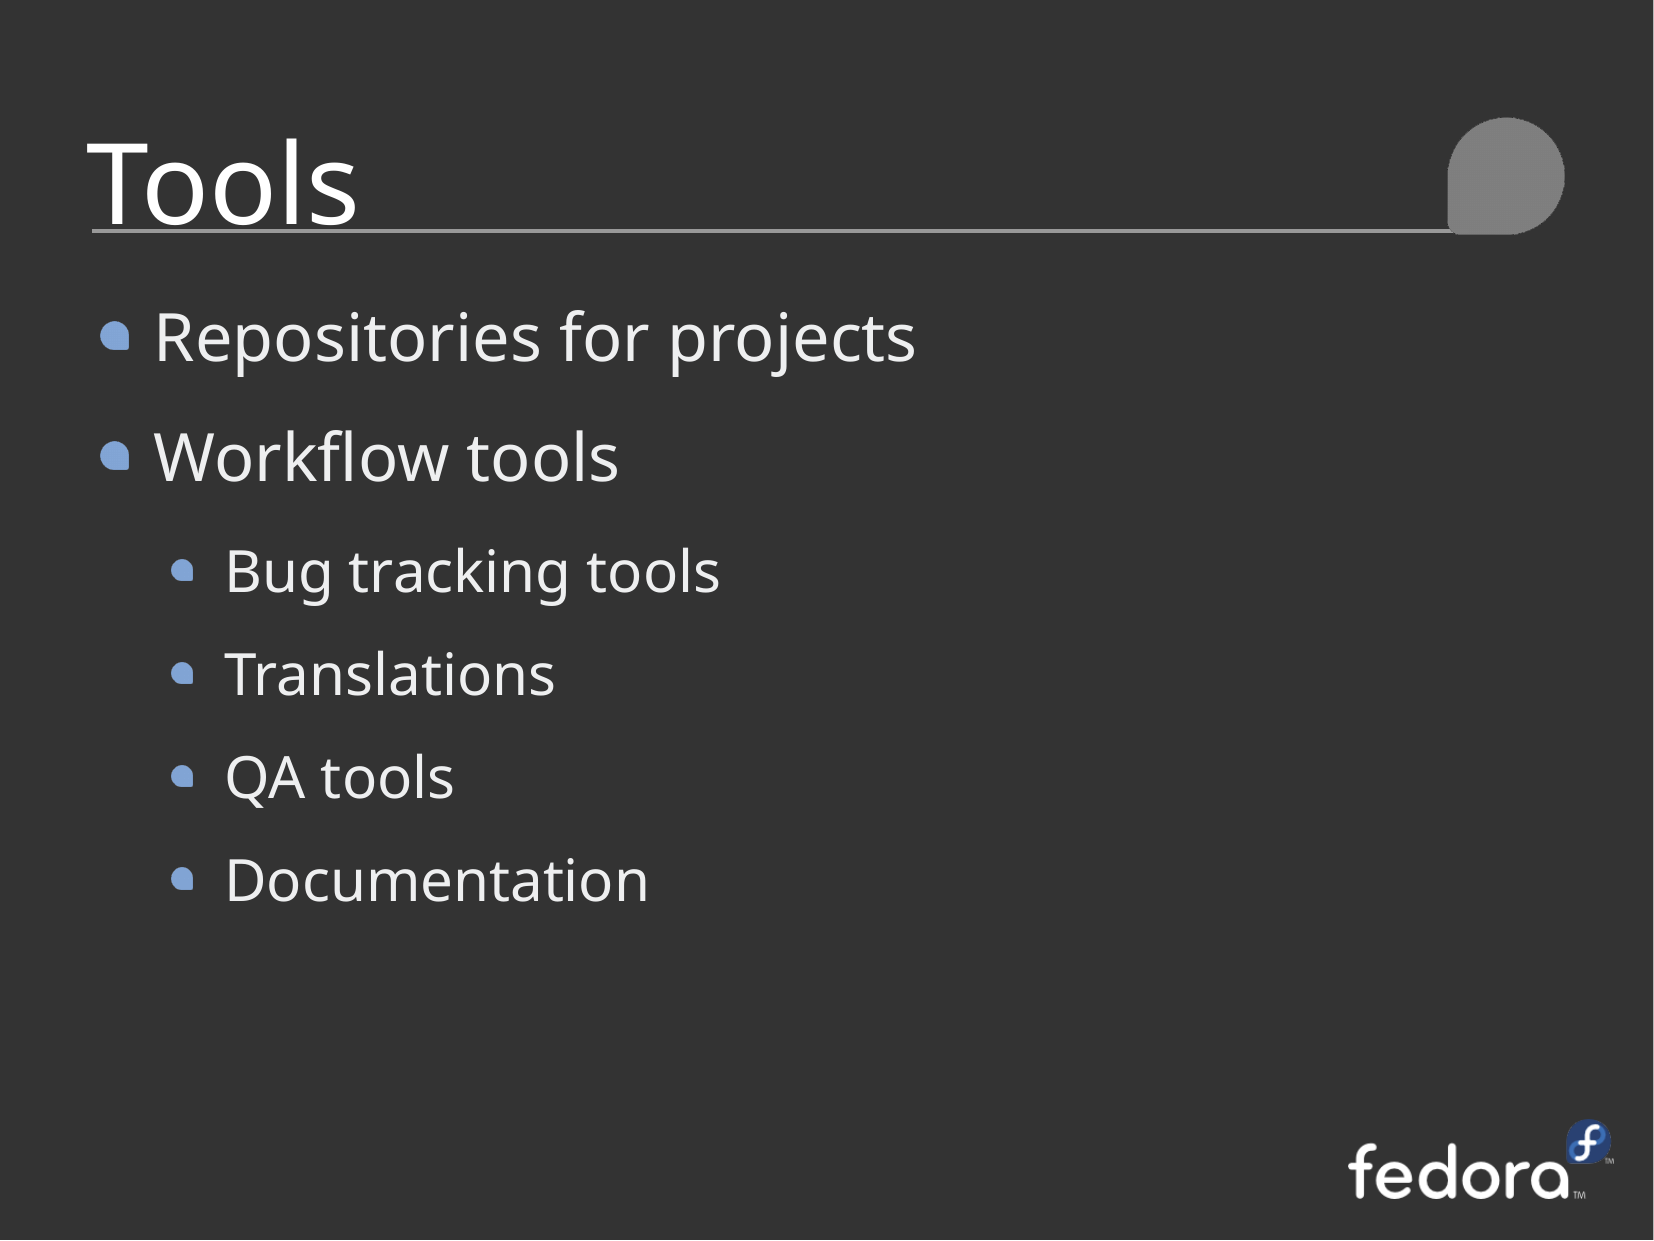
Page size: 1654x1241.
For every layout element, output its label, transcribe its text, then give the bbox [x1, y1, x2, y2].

title Tools [86, 112, 1575, 249]
picture [1348, 1119, 1614, 1199]
list Repositories for projects Workflow tools Bug tracking tools Translations QA tools Documentation [82, 290, 1571, 1010]
